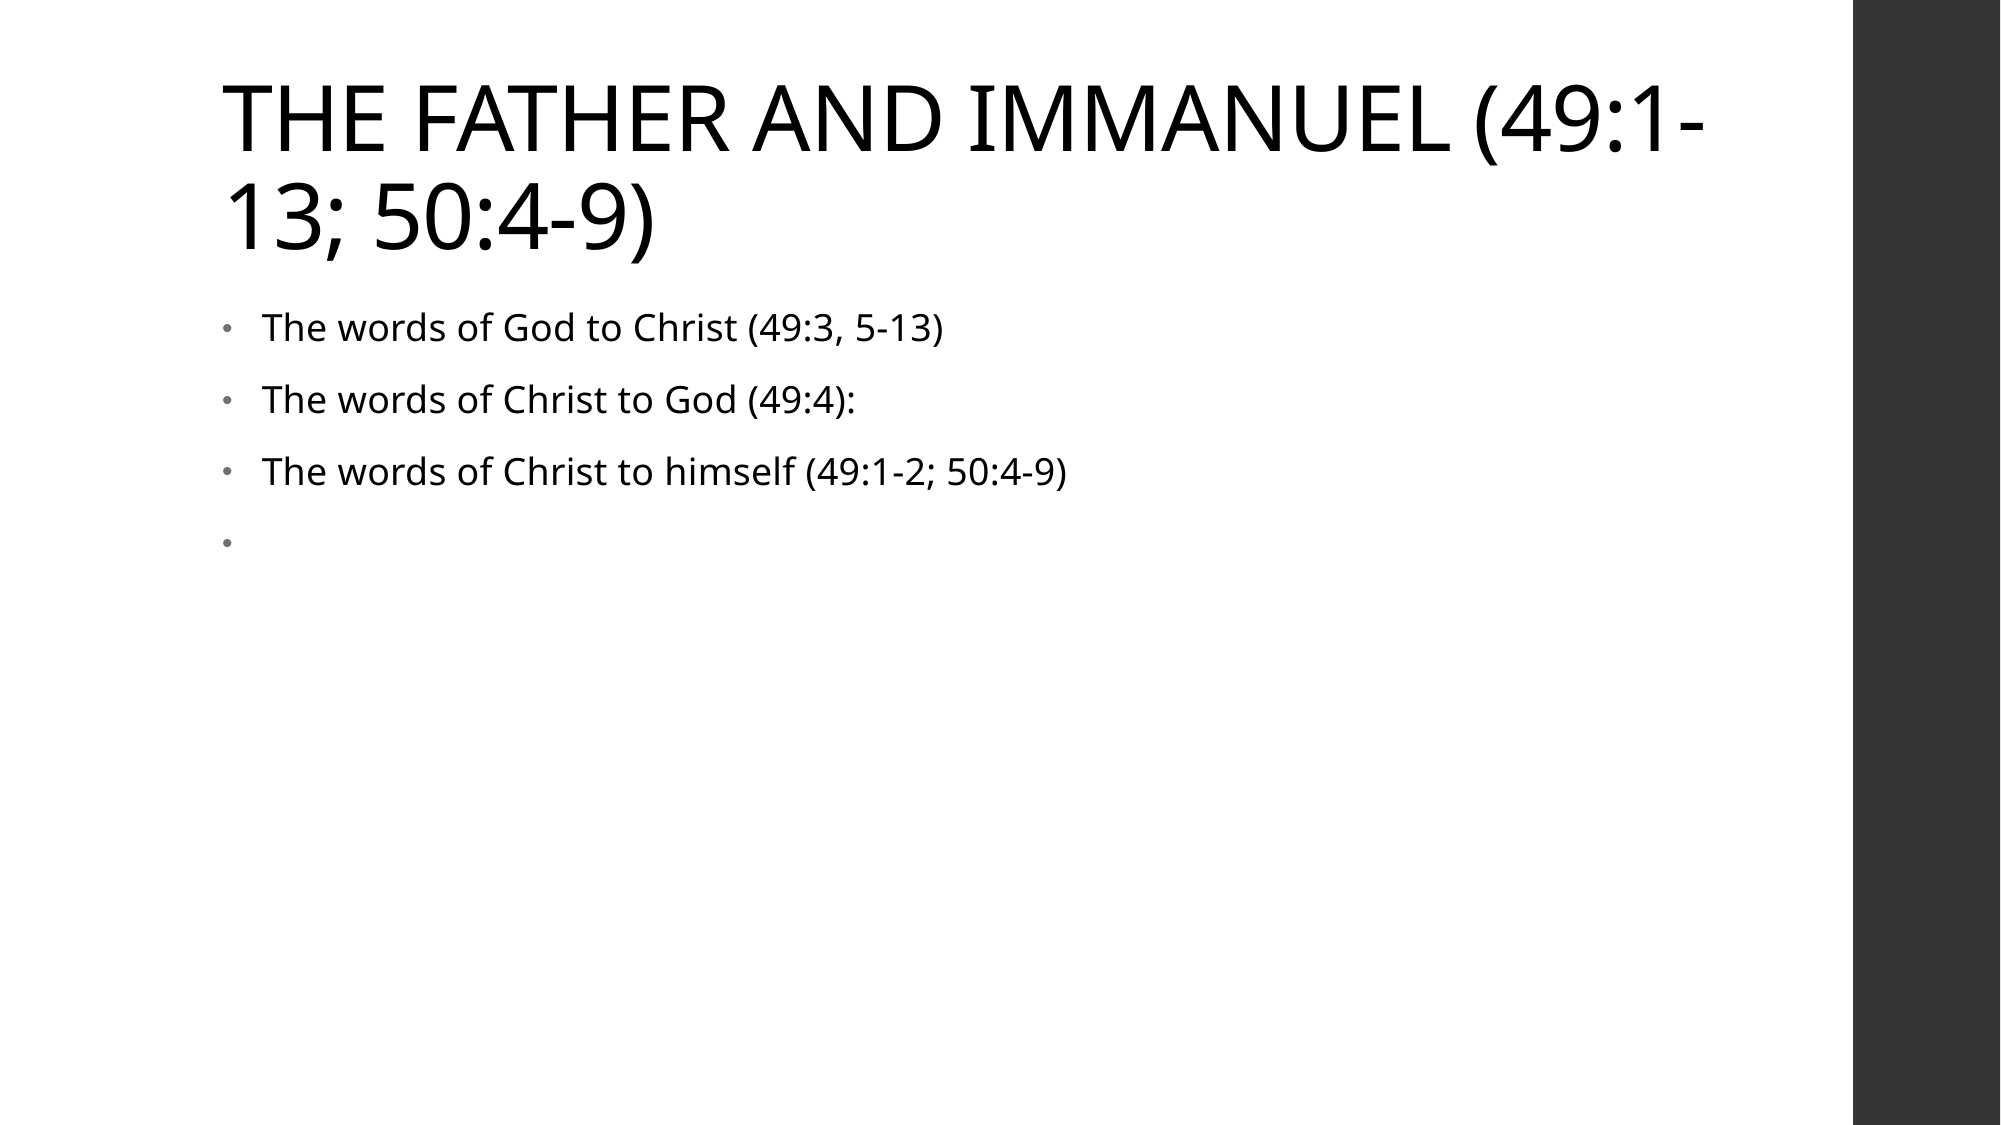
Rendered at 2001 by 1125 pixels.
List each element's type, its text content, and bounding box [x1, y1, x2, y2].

title THE FATHER AND IMMANUEL (49:1-13; 50:4-9) [206, 60, 1797, 278]
list The words of God to Christ (49:3, 5-13) The words of Christ to God (49:4): The words of Christ to himself (49:1-2; 50:4-9) [206, 299, 1617, 1014]
